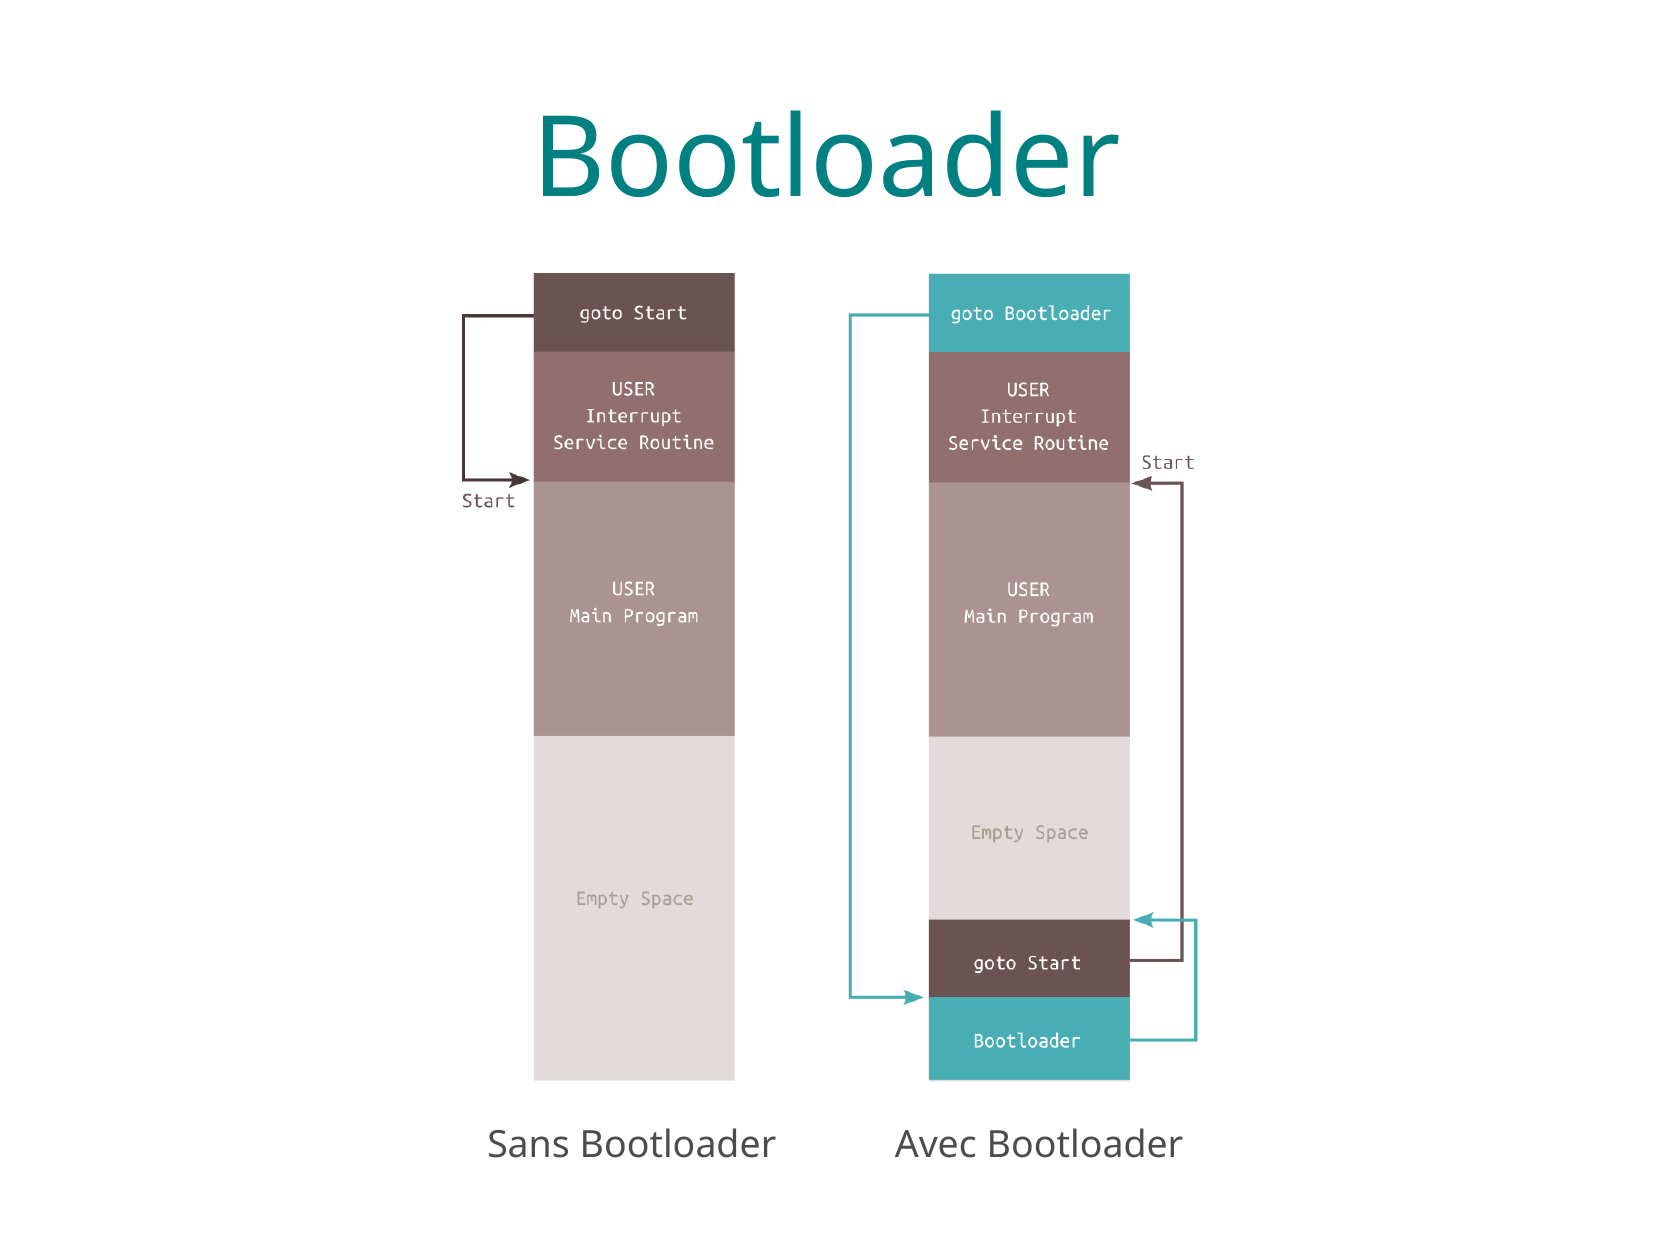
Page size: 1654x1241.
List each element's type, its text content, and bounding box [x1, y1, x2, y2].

text_box Avec Bootloader [879, 1110, 1193, 1168]
text_box Sans Bootloader [472, 1110, 782, 1168]
title Bootloader [82, 49, 1571, 257]
picture [446, 255, 1210, 1099]
